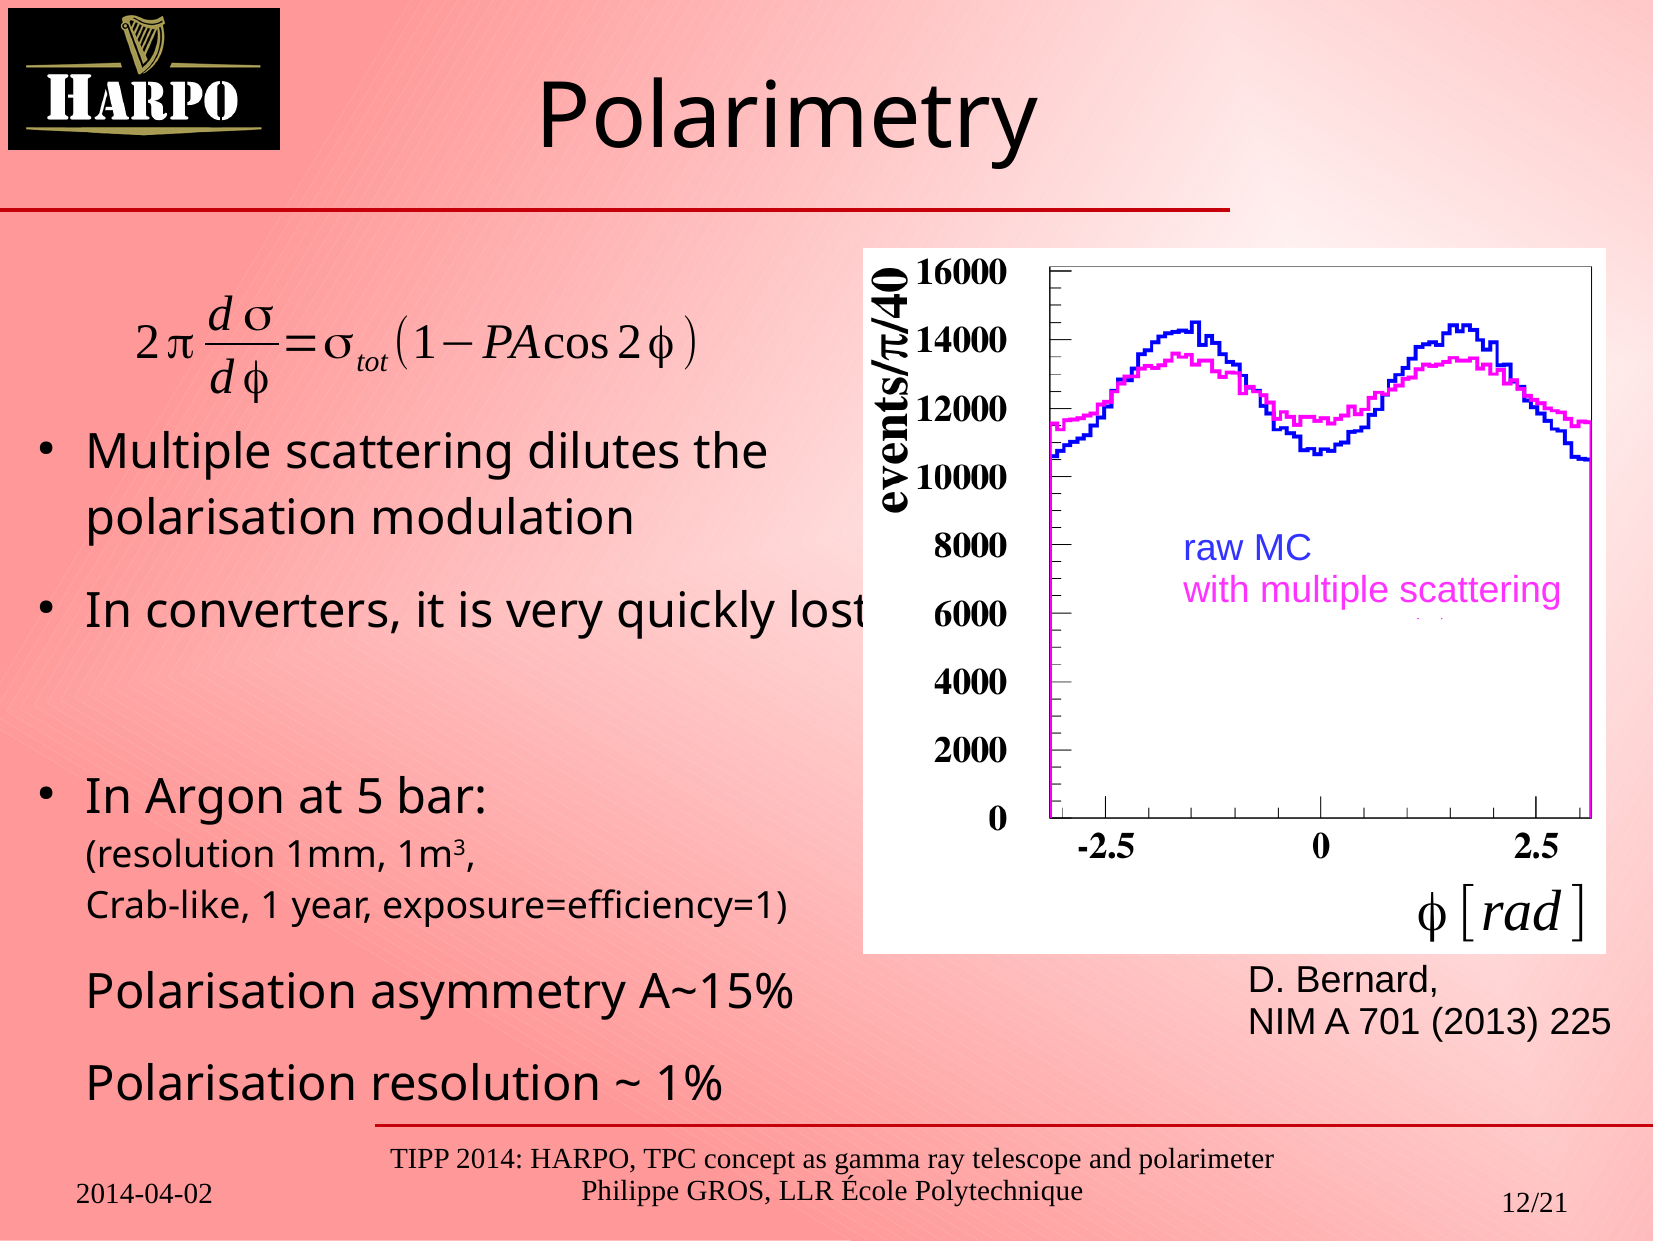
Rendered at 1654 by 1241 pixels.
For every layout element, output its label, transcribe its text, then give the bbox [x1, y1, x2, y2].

text_box D. Bernard, NIM A 701 (2013) 225 [1233, 951, 1653, 1051]
list Multiple scattering dilutes the polarisation modulation In converters, it is very quickly lost In Argon at 5 bar: (resolution 1mm, 1m3, Crab-like, 1 year, exposure=efficiency=1) Polarisation asymmetry A~15% Polarisation resolution ~ 1% [21, 416, 901, 1126]
picture [863, 248, 1606, 954]
text_box [1230, 878, 1606, 952]
chart [128, 285, 706, 406]
title Polarimetry [285, 15, 1291, 211]
chart [1410, 878, 1593, 946]
picture [8, 8, 280, 150]
text_box raw MC with multiple scattering [1168, 519, 1580, 618]
